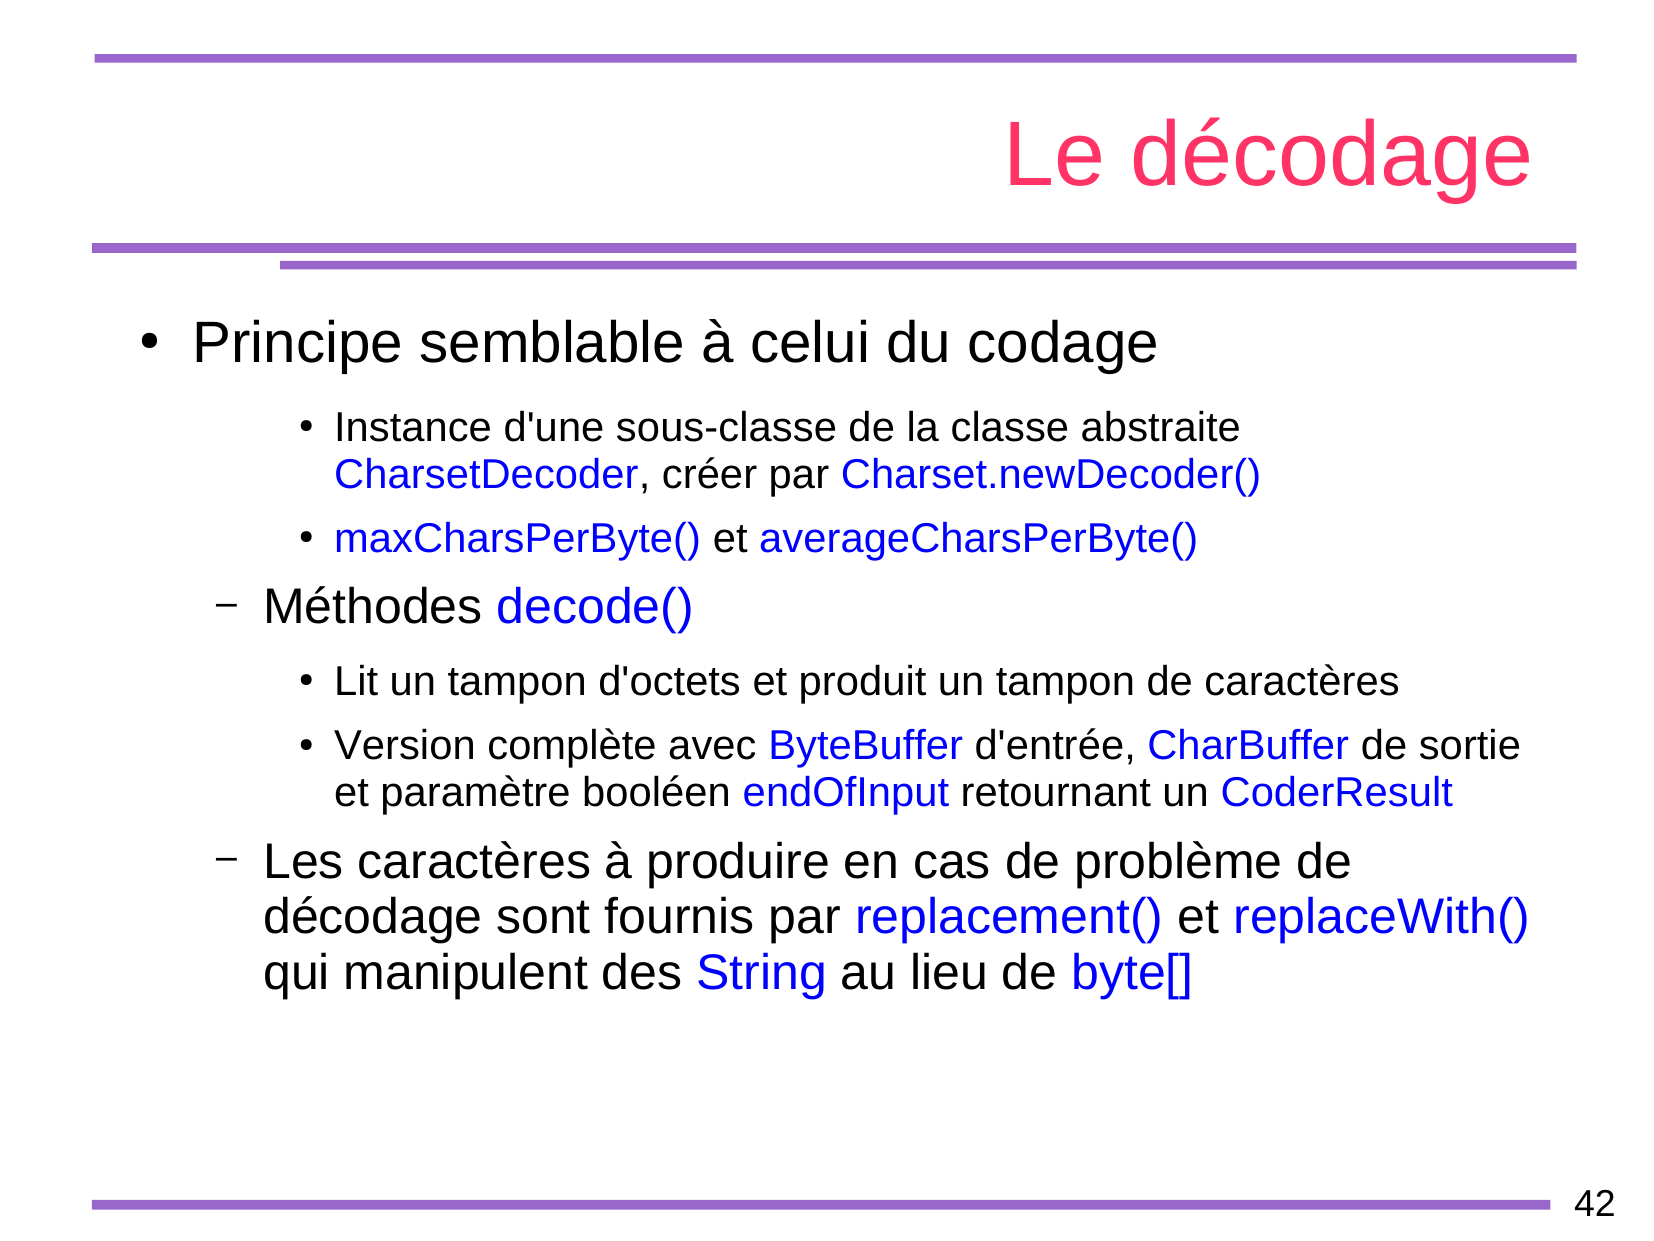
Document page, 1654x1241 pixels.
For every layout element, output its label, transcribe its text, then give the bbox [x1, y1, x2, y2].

title Le décodage [121, 49, 1534, 257]
list Principe semblable à celui du codage Instance d'une sous-classe de la classe abstraite CharsetDecoder, créer par Charset.newDecoder() maxCharsPerByte() et averageCharsPerByte() Méthodes decode() Lit un tampon d'octets et produit un tampon de caractères Version complète avec ByteBuffer d'entrée, CharBuffer de sortie et paramètre booléen endOfInput retournant un CoderResult Les caractères à produire en cas de problème de décodage sont fournis par replacement() et replaceWith() qui manipulent des String au lieu de byte[] [121, 309, 1534, 1162]
